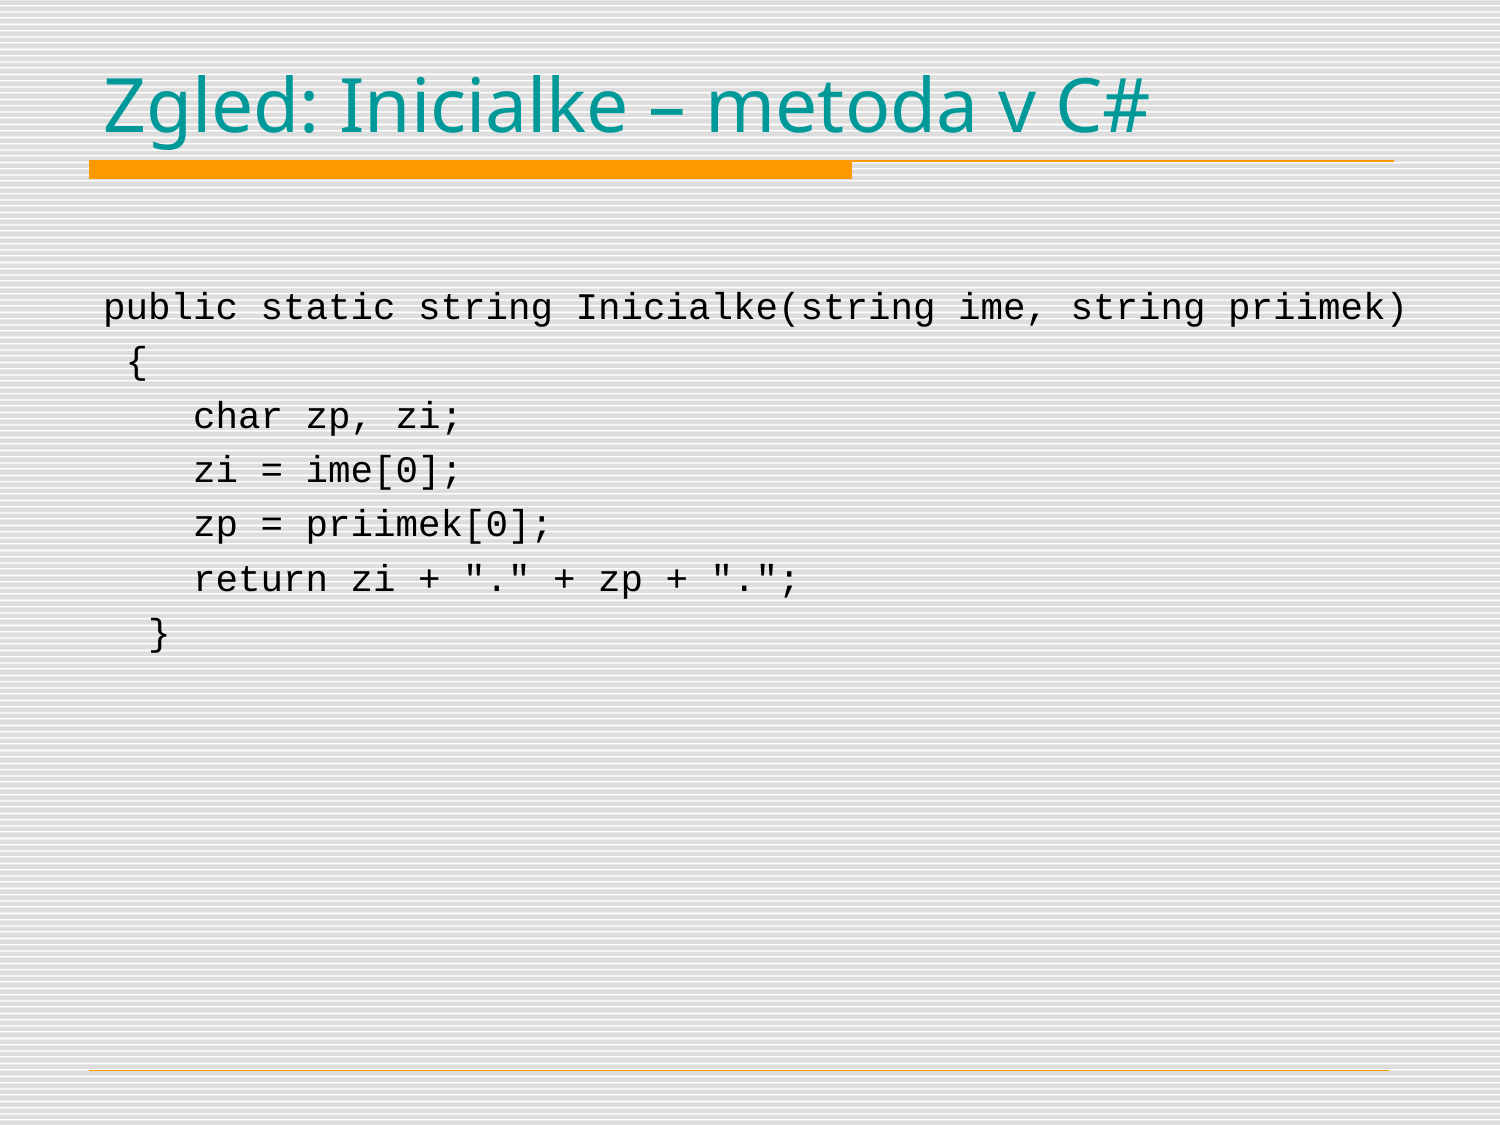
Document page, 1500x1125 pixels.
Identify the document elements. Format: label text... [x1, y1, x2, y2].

picture [0, 0, 1500, 1125]
title Zgled: Inicialke – metoda v C# [88, 42, 1401, 155]
list public static string Inicialke(string ime, string priimek) { char zp, zi; zi = ime[0]; zp = priimek[0]; return zi + "." + zp + "."; } [88, 220, 1471, 1059]
